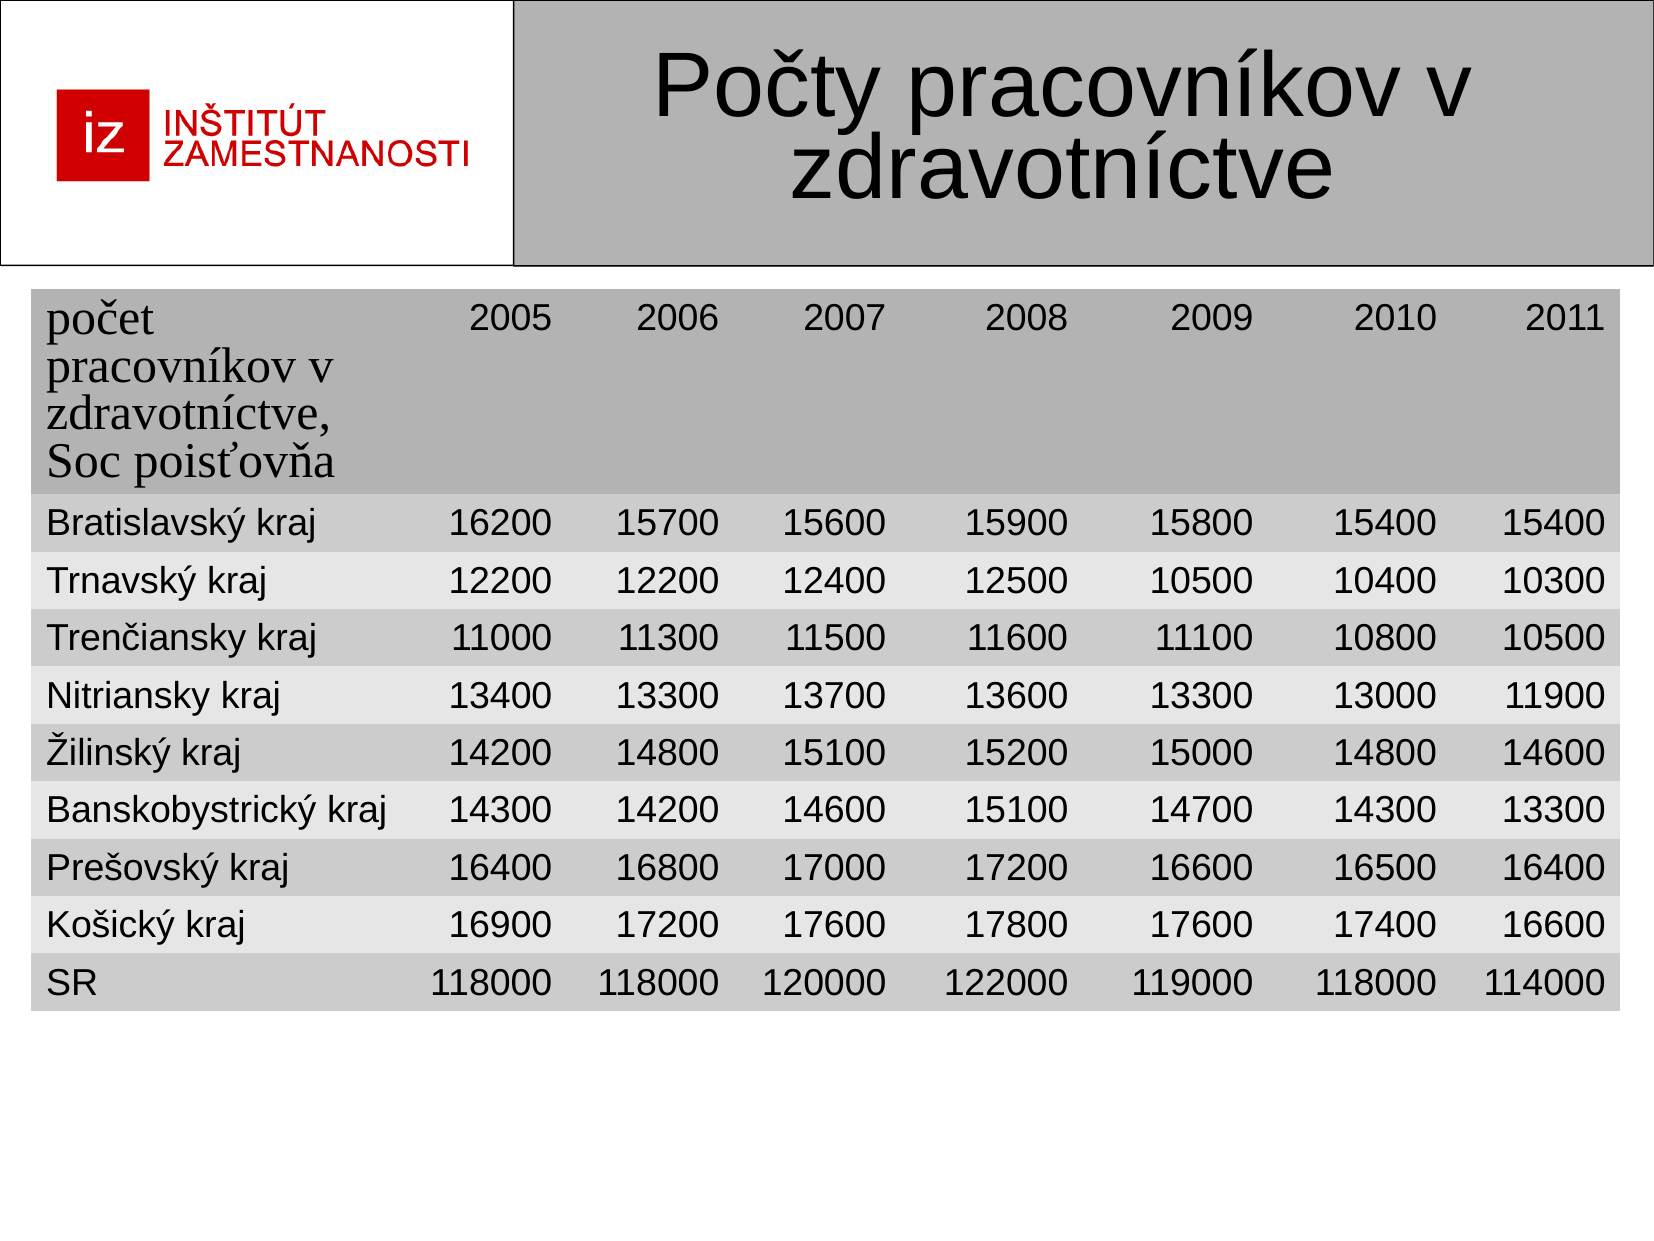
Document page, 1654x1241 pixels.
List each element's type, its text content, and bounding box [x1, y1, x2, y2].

table_cell 11300 [567, 609, 734, 666]
table_cell 13400 [405, 666, 567, 724]
table_cell 10400 [1268, 552, 1452, 609]
table_cell 14600 [1452, 724, 1620, 781]
table_cell 11600 [901, 609, 1083, 666]
table_cell 118000 [1268, 953, 1452, 1011]
table_cell Banskobystrický kraj [31, 781, 405, 839]
table_cell 15600 [734, 494, 901, 552]
table_cell 10300 [1452, 552, 1620, 609]
table_cell 15100 [901, 781, 1083, 839]
table_cell 17400 [1268, 896, 1452, 953]
table_cell 10500 [1452, 609, 1620, 666]
table_cell 11900 [1452, 666, 1620, 724]
table_cell 118000 [567, 953, 734, 1011]
table_cell Košický kraj [31, 896, 405, 953]
table_cell 13700 [734, 666, 901, 724]
table_cell 16400 [1452, 839, 1620, 896]
table_cell Bratislavský kraj [31, 494, 405, 552]
table_cell 15400 [1452, 494, 1620, 552]
table_cell 12400 [734, 552, 901, 609]
table_cell 10500 [1083, 552, 1268, 609]
table_cell 14800 [567, 724, 734, 781]
table_cell 13300 [1452, 781, 1620, 839]
table_cell 16600 [1452, 896, 1620, 953]
table_cell 13300 [1083, 666, 1268, 724]
table_cell 15800 [1083, 494, 1268, 552]
table_cell 17800 [901, 896, 1083, 953]
table_cell 16200 [405, 494, 567, 552]
table_cell 13300 [567, 666, 734, 724]
table_cell 13000 [1268, 666, 1452, 724]
table_cell 120000 [734, 953, 901, 1011]
table_header počet pracovníkov v zdravotníctve, Soc poisťovňa [31, 289, 405, 494]
table_cell 15200 [901, 724, 1083, 781]
table_cell Prešovský kraj [31, 839, 405, 896]
table_cell 16400 [405, 839, 567, 896]
table_cell 12200 [405, 552, 567, 609]
table_cell 14800 [1268, 724, 1452, 781]
table_cell 16900 [405, 896, 567, 953]
table_cell 14700 [1083, 781, 1268, 839]
table_header 2007 [734, 289, 901, 494]
table_cell 13600 [901, 666, 1083, 724]
table_cell 12500 [901, 552, 1083, 609]
table_cell 14200 [405, 724, 567, 781]
table_cell 15400 [1268, 494, 1452, 552]
table_cell 17200 [901, 839, 1083, 896]
table_cell 15100 [734, 724, 901, 781]
table_cell 114000 [1452, 953, 1620, 1011]
title Počty pracovníkov v zdravotníctve [561, 29, 1565, 237]
table_header 2008 [901, 289, 1083, 494]
table_cell 16800 [567, 839, 734, 896]
table_cell Žilinský kraj [31, 724, 405, 781]
table_header 2005 [405, 289, 567, 494]
table_cell 17000 [734, 839, 901, 896]
table_cell Trenčiansky kraj [31, 609, 405, 666]
table_cell 16500 [1268, 839, 1452, 896]
table_cell 11000 [405, 609, 567, 666]
table_cell 11500 [734, 609, 901, 666]
table_cell 14600 [734, 781, 901, 839]
table_cell 15900 [901, 494, 1083, 552]
table_cell 14300 [1268, 781, 1452, 839]
table_header 2006 [567, 289, 734, 494]
table_cell 14300 [405, 781, 567, 839]
table_cell 14200 [567, 781, 734, 839]
table_cell 15700 [567, 494, 734, 552]
table_cell Trnavský kraj [31, 552, 405, 609]
picture [5, 8, 512, 257]
table_cell 17200 [567, 896, 734, 953]
table_cell 118000 [405, 953, 567, 1011]
table_cell 119000 [1083, 953, 1268, 1011]
table_cell 17600 [734, 896, 901, 953]
table_cell Nitriansky kraj [31, 666, 405, 724]
table_header 2010 [1268, 289, 1452, 494]
table_header 2009 [1083, 289, 1268, 494]
table_cell 122000 [901, 953, 1083, 1011]
table_header 2011 [1452, 289, 1620, 494]
table_cell 10800 [1268, 609, 1452, 666]
table_cell 12200 [567, 552, 734, 609]
table_cell 17600 [1083, 896, 1268, 953]
table_cell 15000 [1083, 724, 1268, 781]
table_cell 11100 [1083, 609, 1268, 666]
table_cell 16600 [1083, 839, 1268, 896]
table_cell SR [31, 953, 405, 1011]
